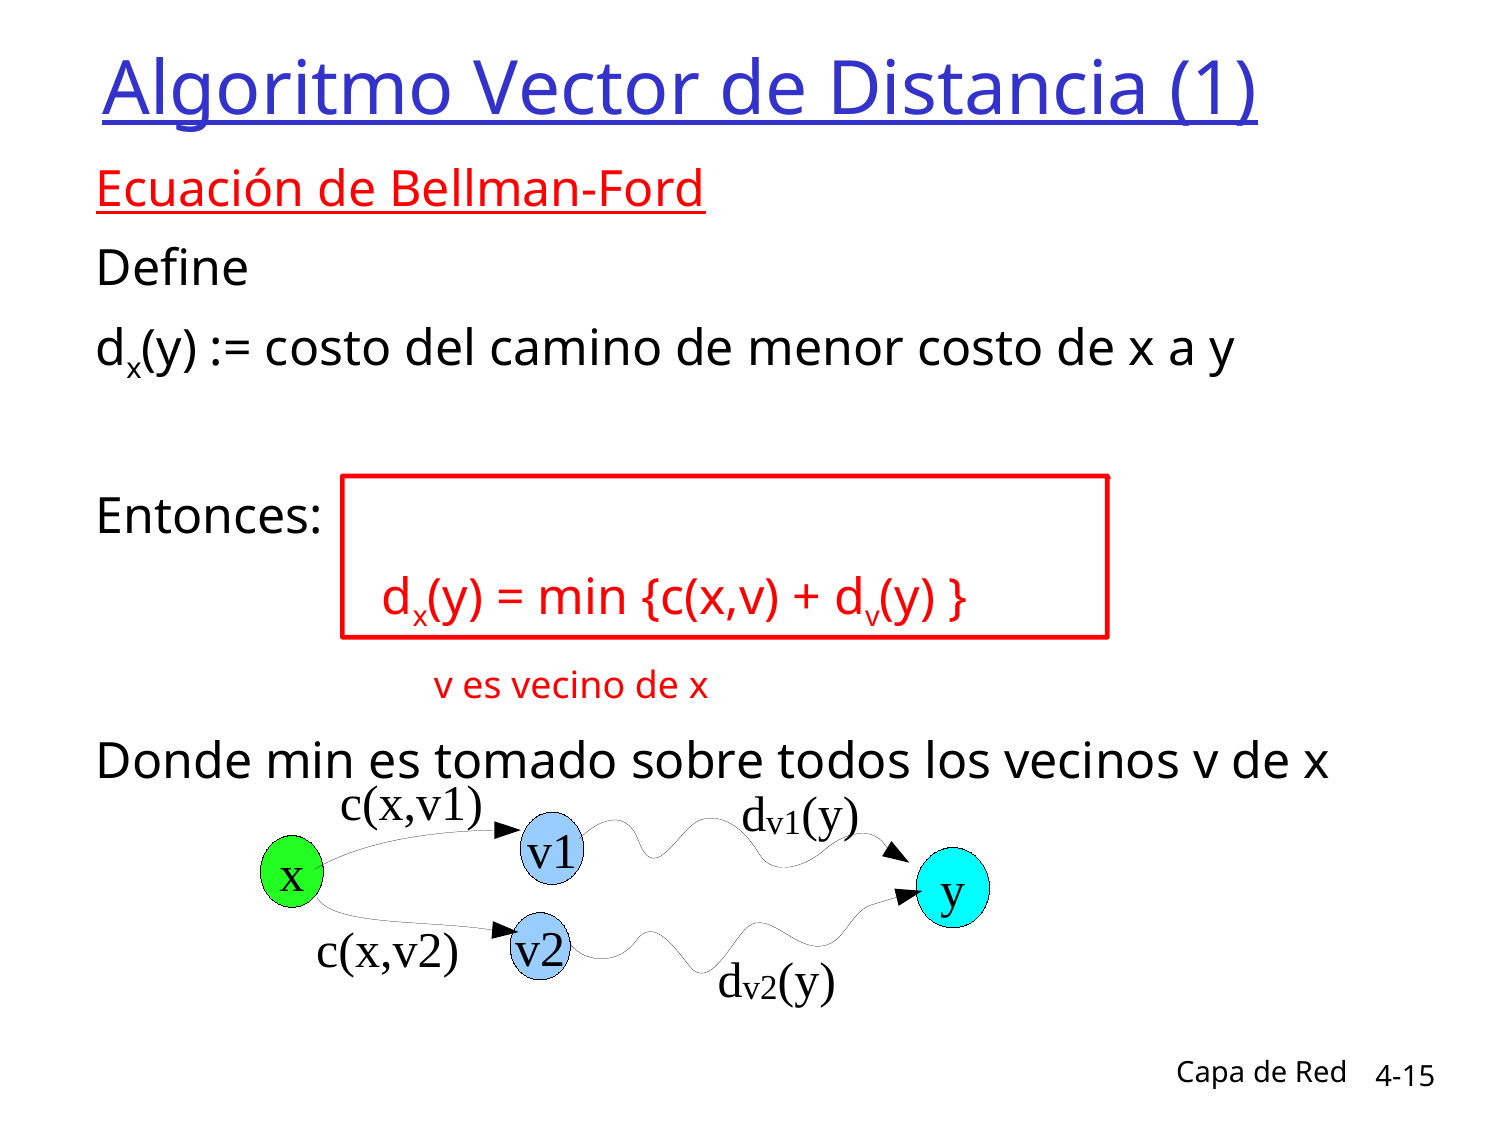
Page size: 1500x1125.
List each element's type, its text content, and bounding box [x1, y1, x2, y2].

text_box c(x,v2) [301, 910, 515, 986]
text_box c(x,v1) [325, 762, 538, 838]
text_box v2 [515, 912, 571, 980]
title Algoritmo Vector de Distancia (1) [87, 15, 1363, 149]
text_box dv1(y) [726, 774, 940, 862]
text_box dv2(y) [702, 939, 916, 1027]
text_box y [916, 847, 990, 928]
list Ecuación de Bellman-Ford Define dx(y) := costo del camino de menor costo de x a y Entonces: dx(y) = min {c(x,v) + dv(y) } v es vecino de x Donde min es tomado sobre todos los vecinos v de x [80, 149, 1457, 1066]
text_box v1 [520, 812, 584, 885]
text_box x [260, 835, 324, 908]
